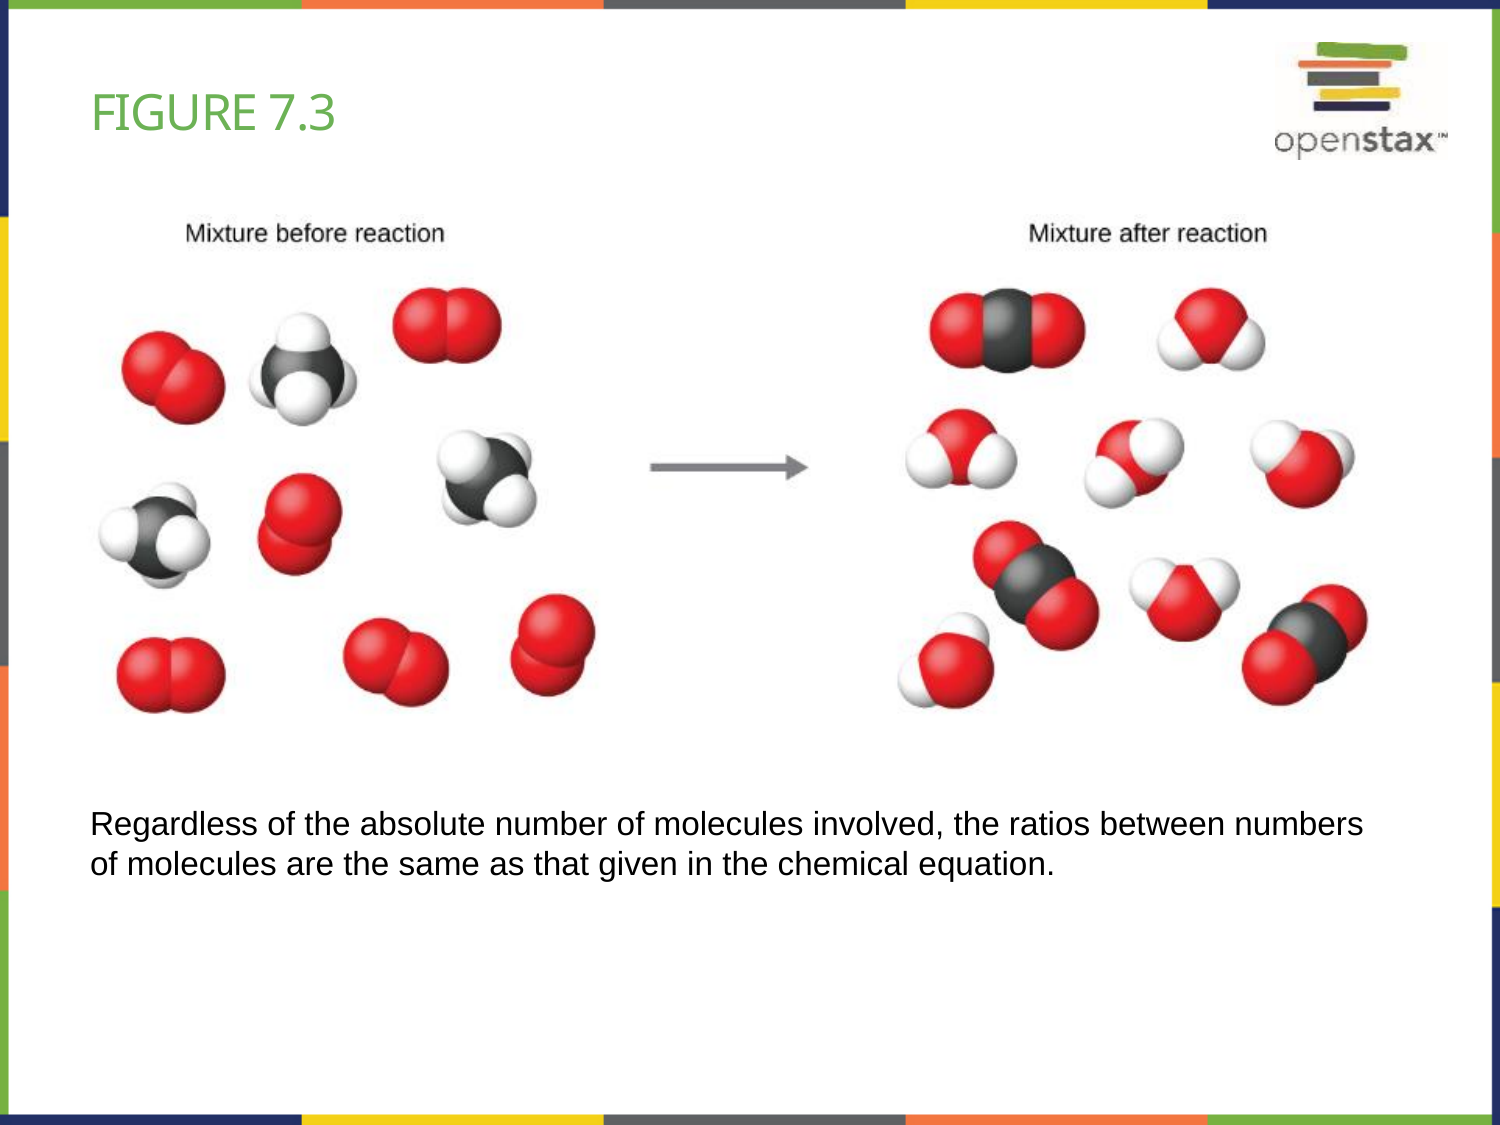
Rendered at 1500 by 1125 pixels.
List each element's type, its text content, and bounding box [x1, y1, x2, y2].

title Figure 7.3 [75, 39, 1398, 148]
picture [0, 0, 1500, 1125]
list Regardless of the absolute number of molecules involved, the ratios between numbers of molecules are the same as that given in the chemical equation. [75, 794, 1398, 986]
